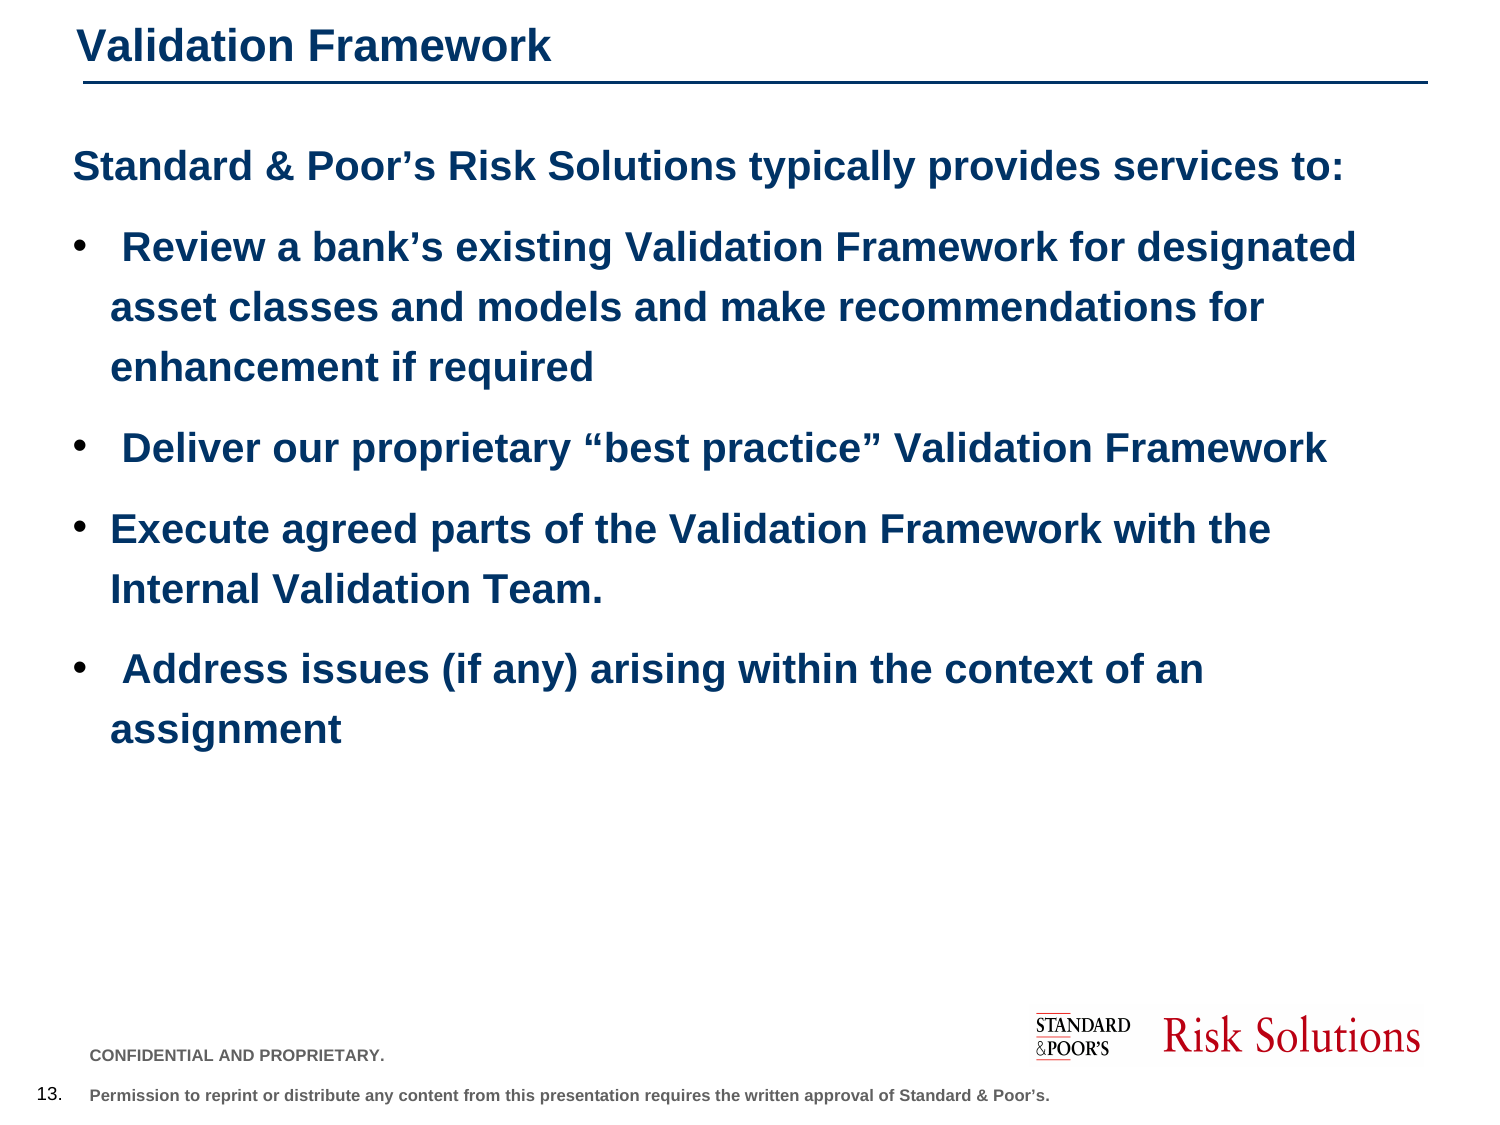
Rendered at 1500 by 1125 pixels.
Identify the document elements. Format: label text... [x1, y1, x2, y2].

picture [1029, 1004, 1424, 1067]
list Standard & Poor’s Risk Solutions typically provides services to: Review a bank’s existing Validation Framework for designated asset classes and models and make recommendations for enhancement if required Deliver our proprietary “best practice” Validation Framework Execute agreed parts of the Validation Framework with the Internal Validation Team. Address issues (if any) arising within the context of an assignment [57, 121, 1440, 927]
text_box Validation Framework [61, 7, 567, 79]
